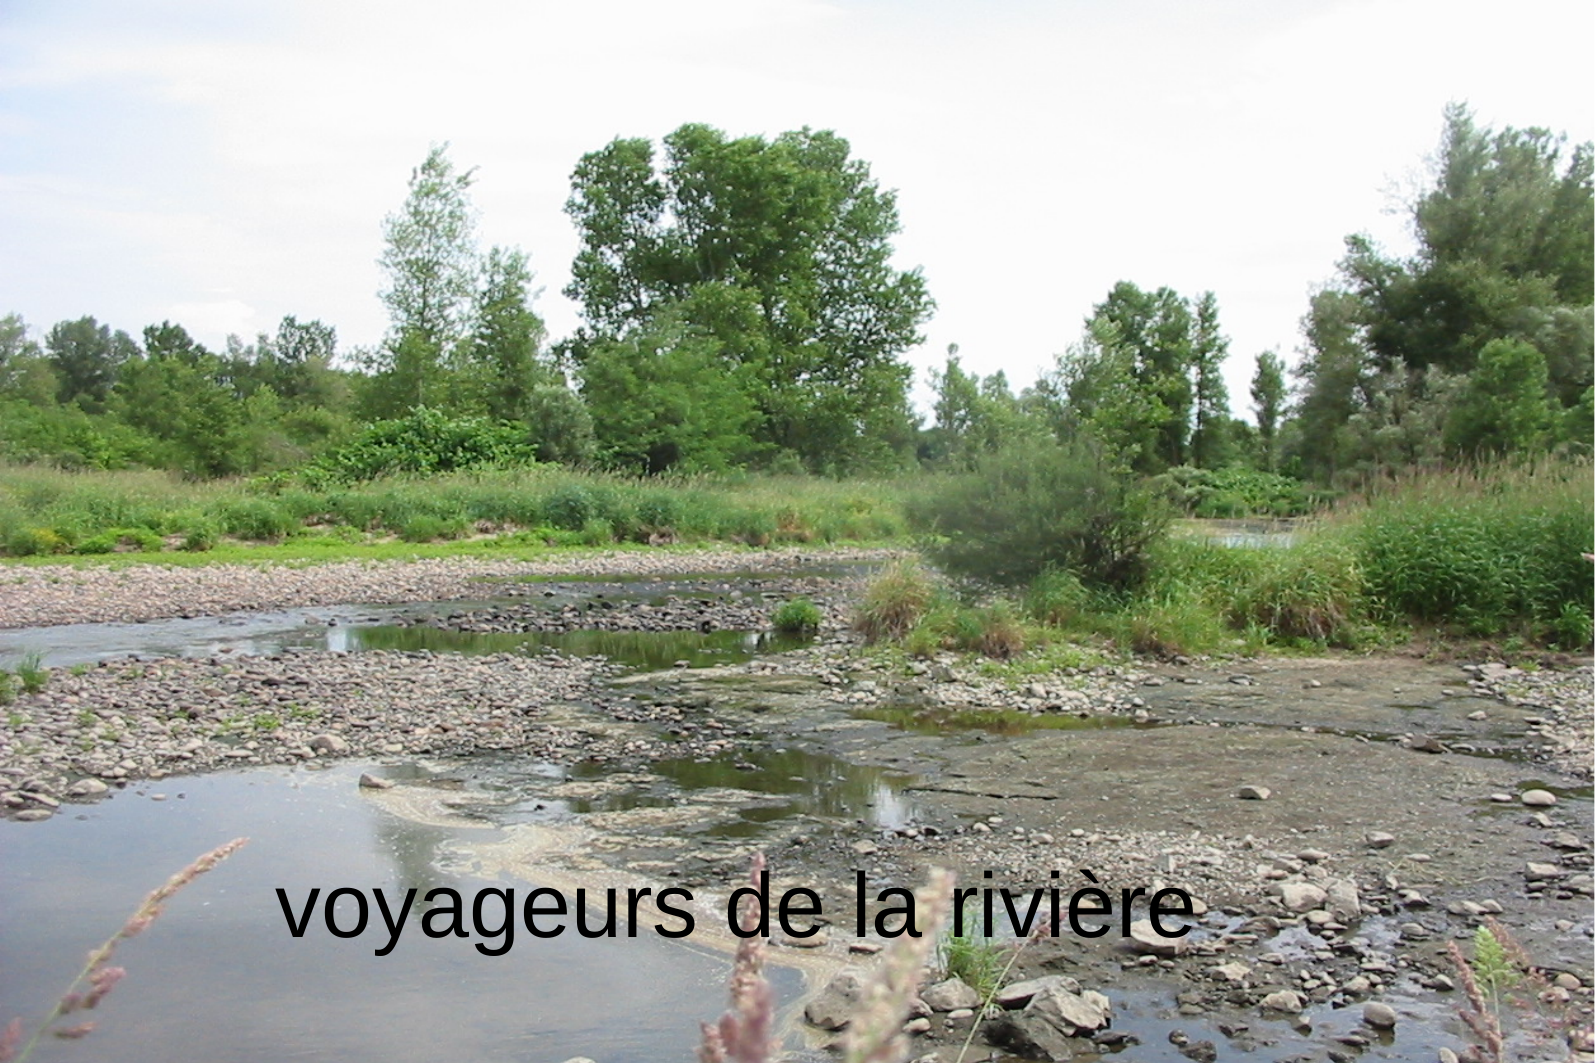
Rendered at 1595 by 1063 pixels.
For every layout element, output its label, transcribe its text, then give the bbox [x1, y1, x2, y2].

text_box voyageurs de la rivière [260, 854, 1215, 957]
picture [0, 0, 1595, 1063]
